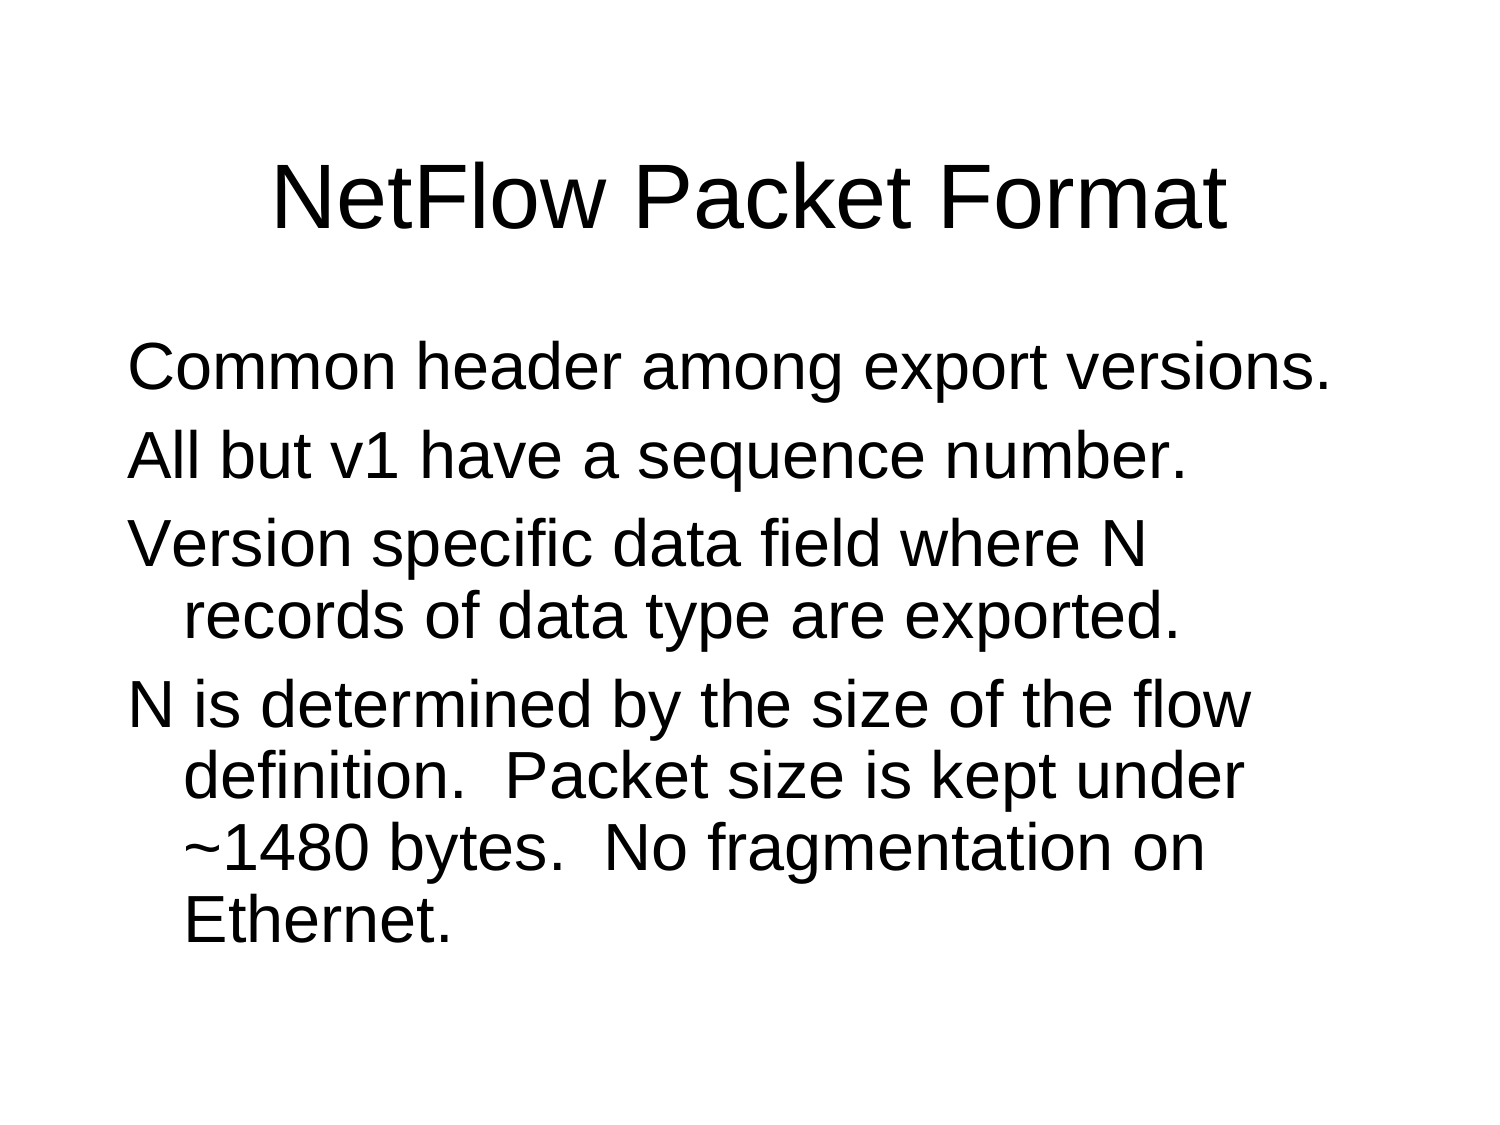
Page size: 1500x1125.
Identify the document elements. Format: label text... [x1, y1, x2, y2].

title NetFlow Packet Format [112, 99, 1388, 288]
list Common header among export versions. All but v1 have a sequence number. Version specific data field where N records of data type are exported. N is determined by the size of the flow definition. Packet size is kept under ~1480 bytes. No fragmentation on Ethernet. [112, 324, 1388, 1051]
